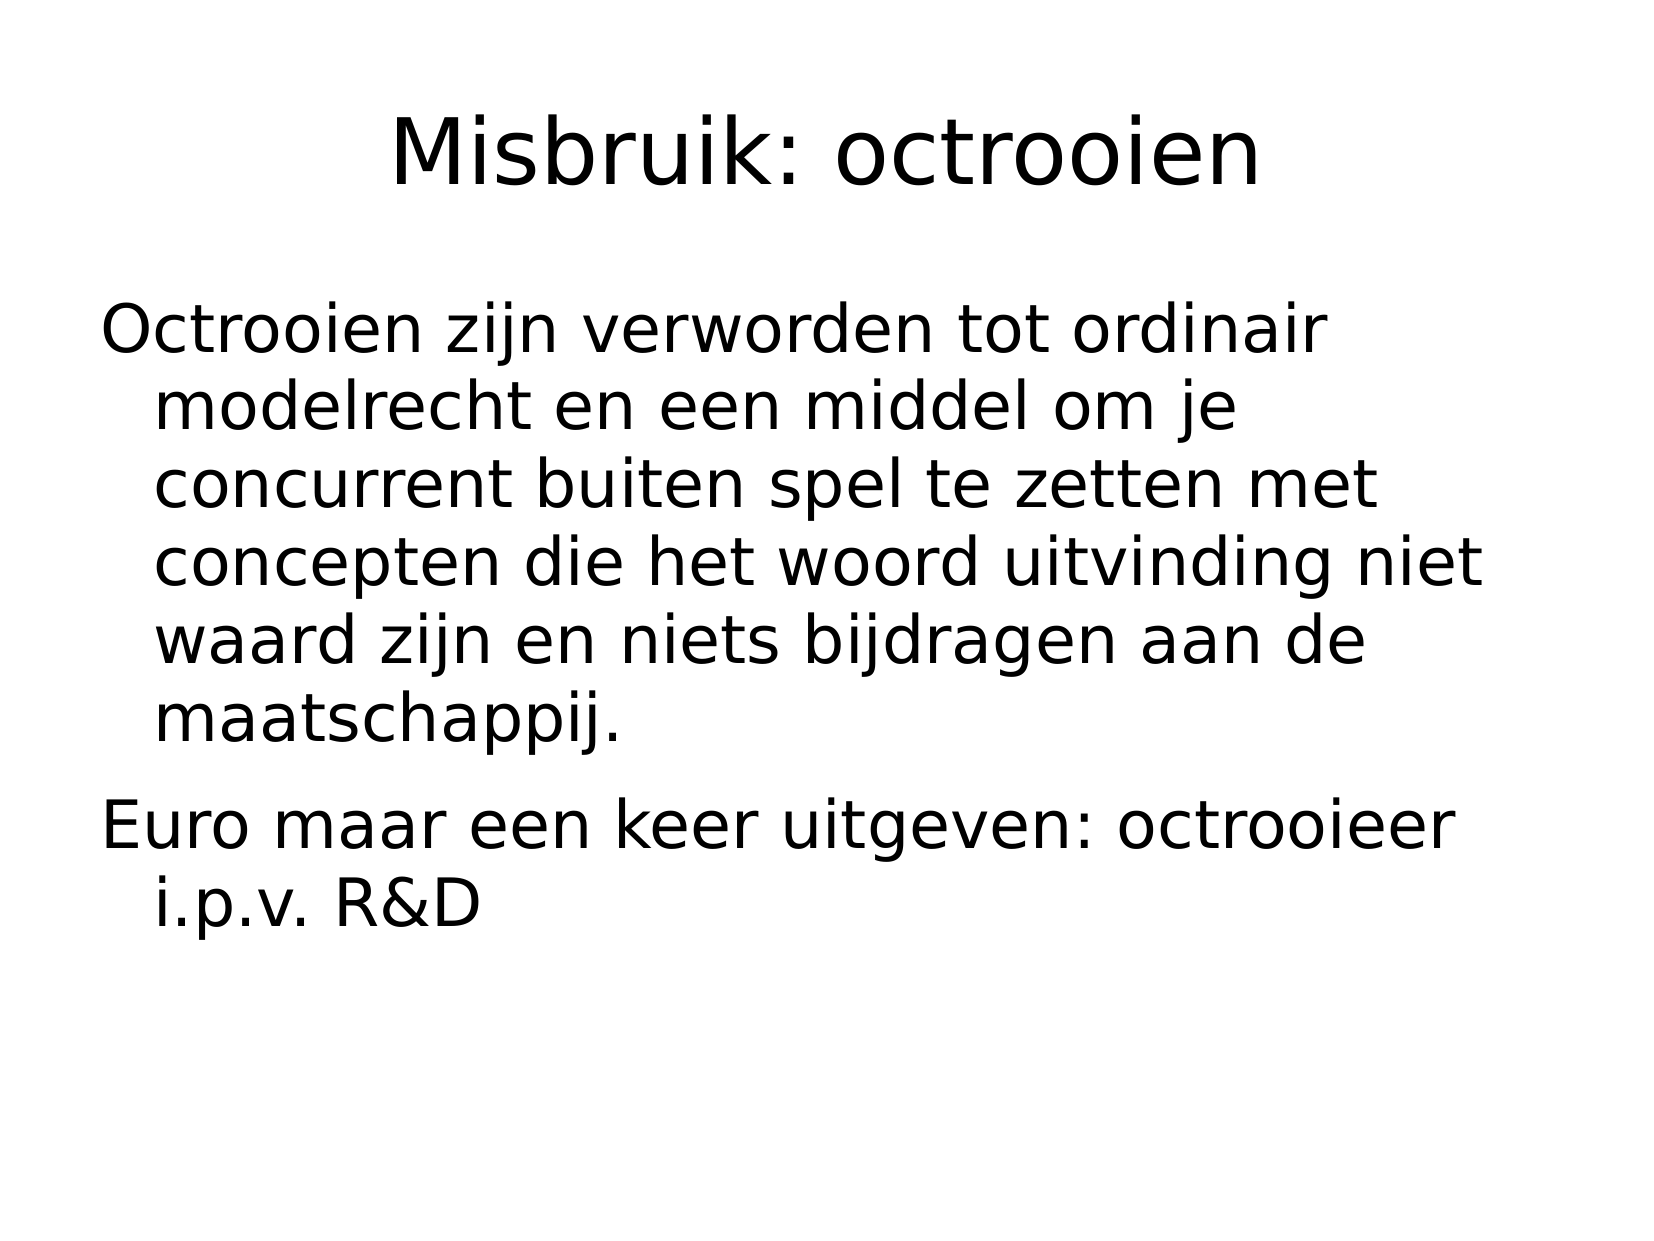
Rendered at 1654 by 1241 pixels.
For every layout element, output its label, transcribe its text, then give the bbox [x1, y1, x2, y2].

title Misbruik: octrooien [82, 56, 1571, 250]
list Octrooien zijn verworden tot ordinair modelrecht en een middel om je concurrent buiten spel te zetten met concepten die het woord uitvinding niet waard zijn en niets bijdragen aan de maatschappij. Euro maar een keer uitgeven: octrooieer i.p.v. R&D [82, 290, 1571, 1094]
